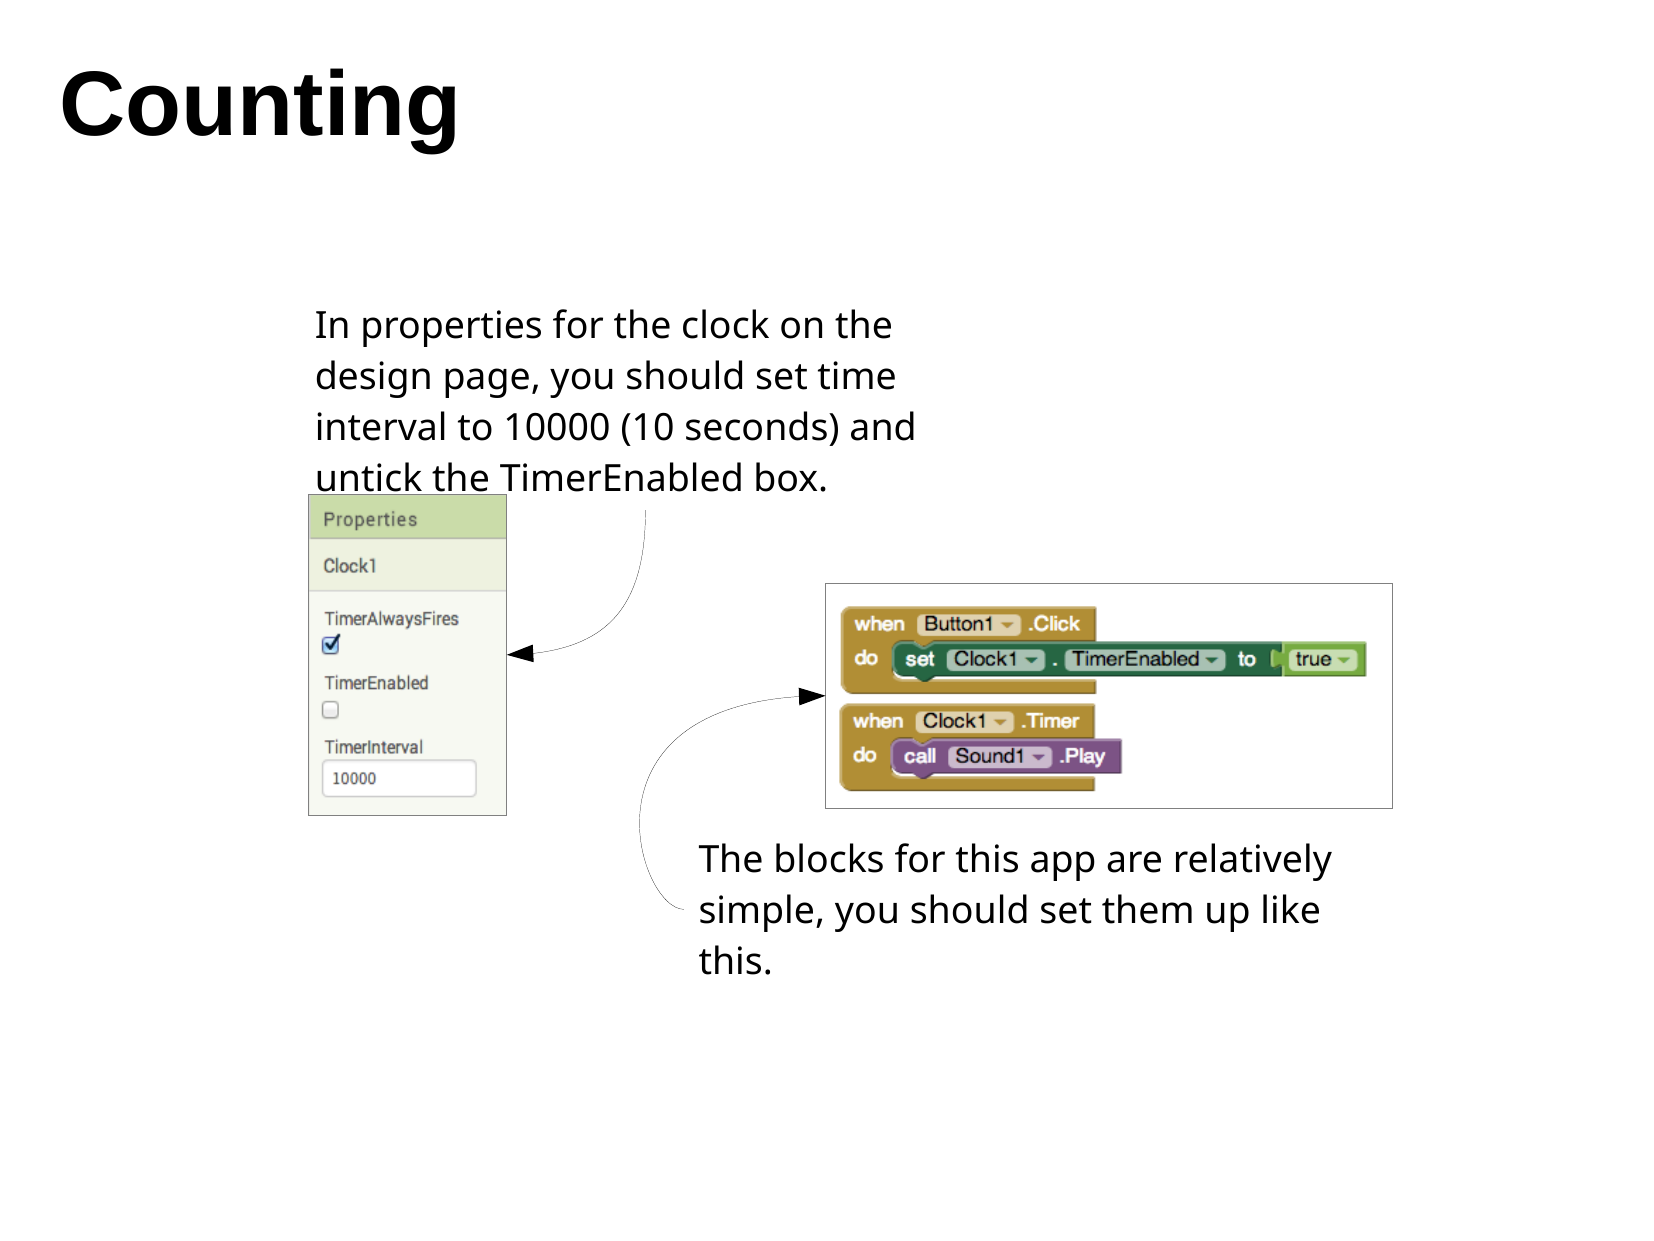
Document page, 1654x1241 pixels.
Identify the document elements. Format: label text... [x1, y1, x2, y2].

picture [825, 583, 1393, 809]
text_box In properties for the clock on the design page, you should set time interval to 10000 (10 seconds) and untick the TimerEnabled box. [300, 291, 991, 466]
picture [308, 494, 507, 816]
text_box Counting [45, 45, 1654, 163]
text_box The blocks for this app are relatively simple, you should set them up like this. [683, 825, 1393, 913]
